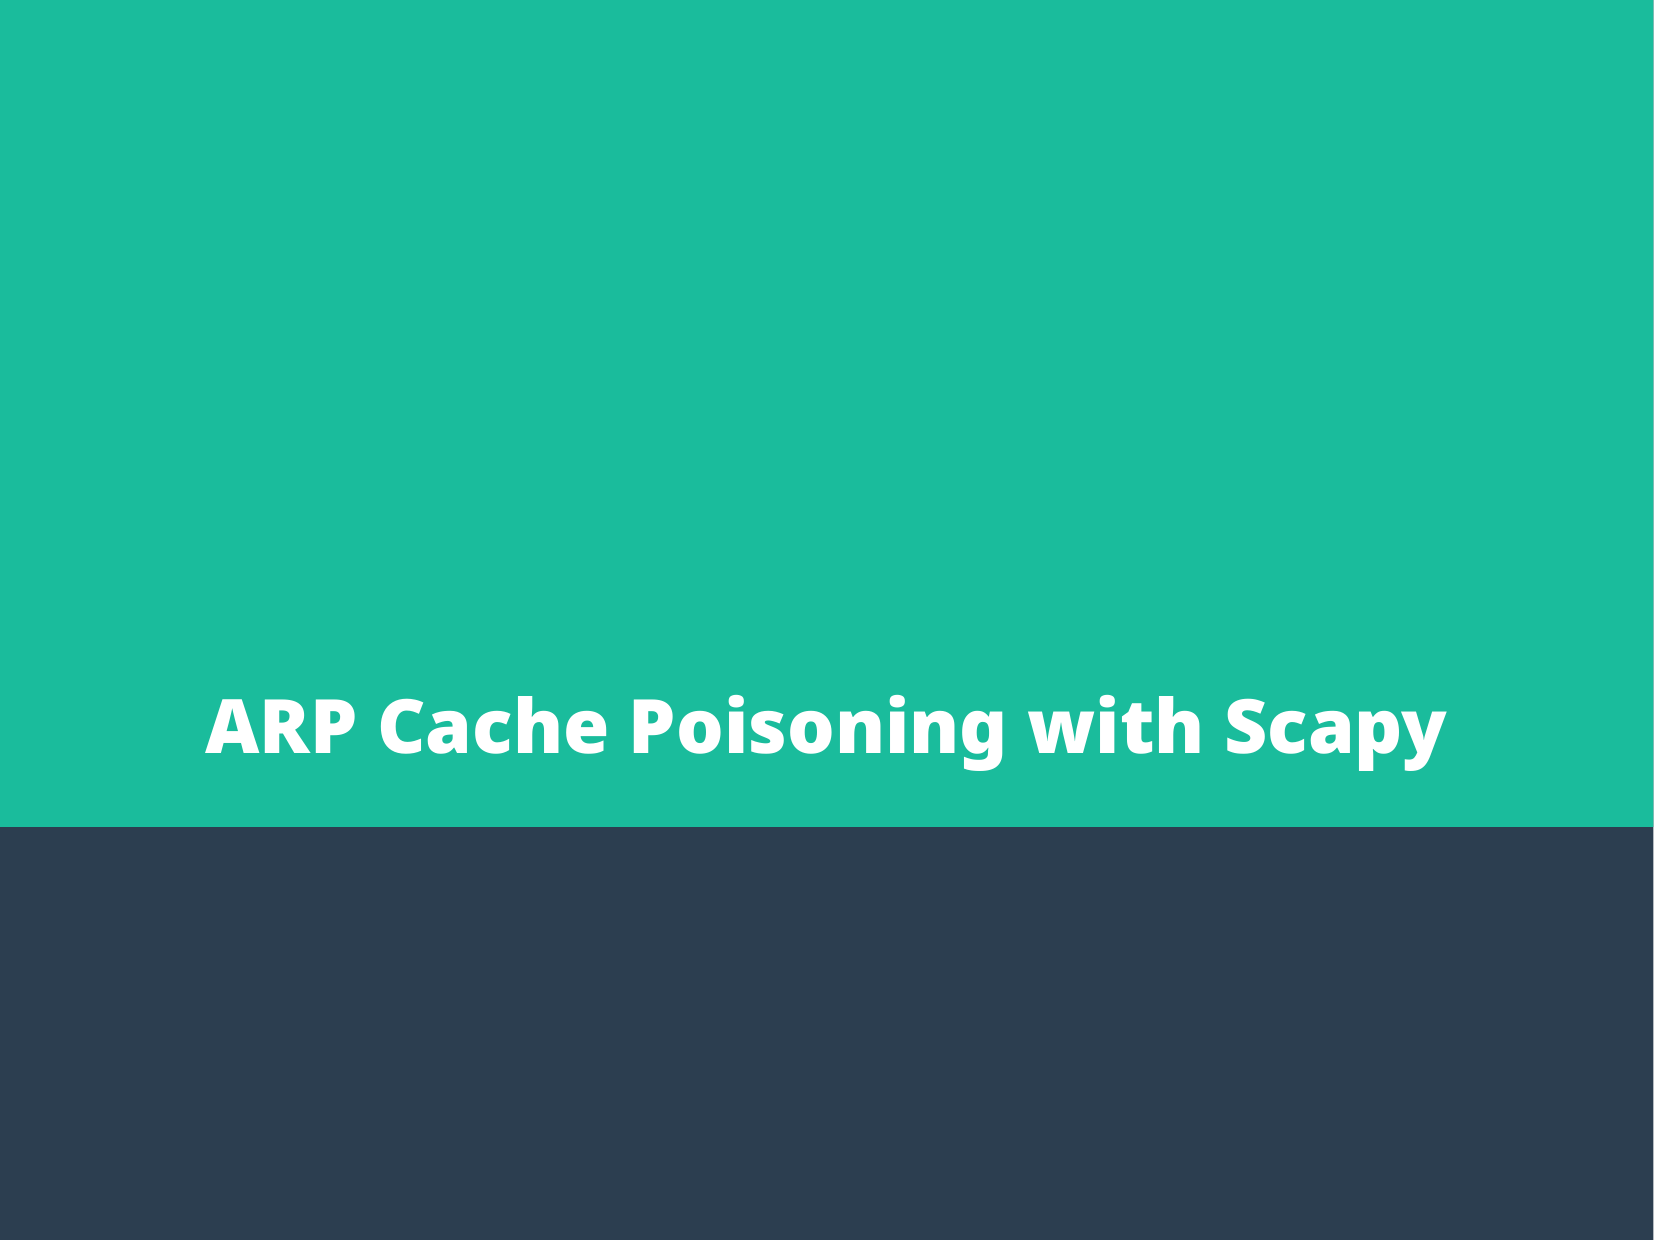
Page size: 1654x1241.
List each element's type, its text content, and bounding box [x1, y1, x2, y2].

title ARP Cache Poisoning with Scapy [59, 620, 1595, 778]
